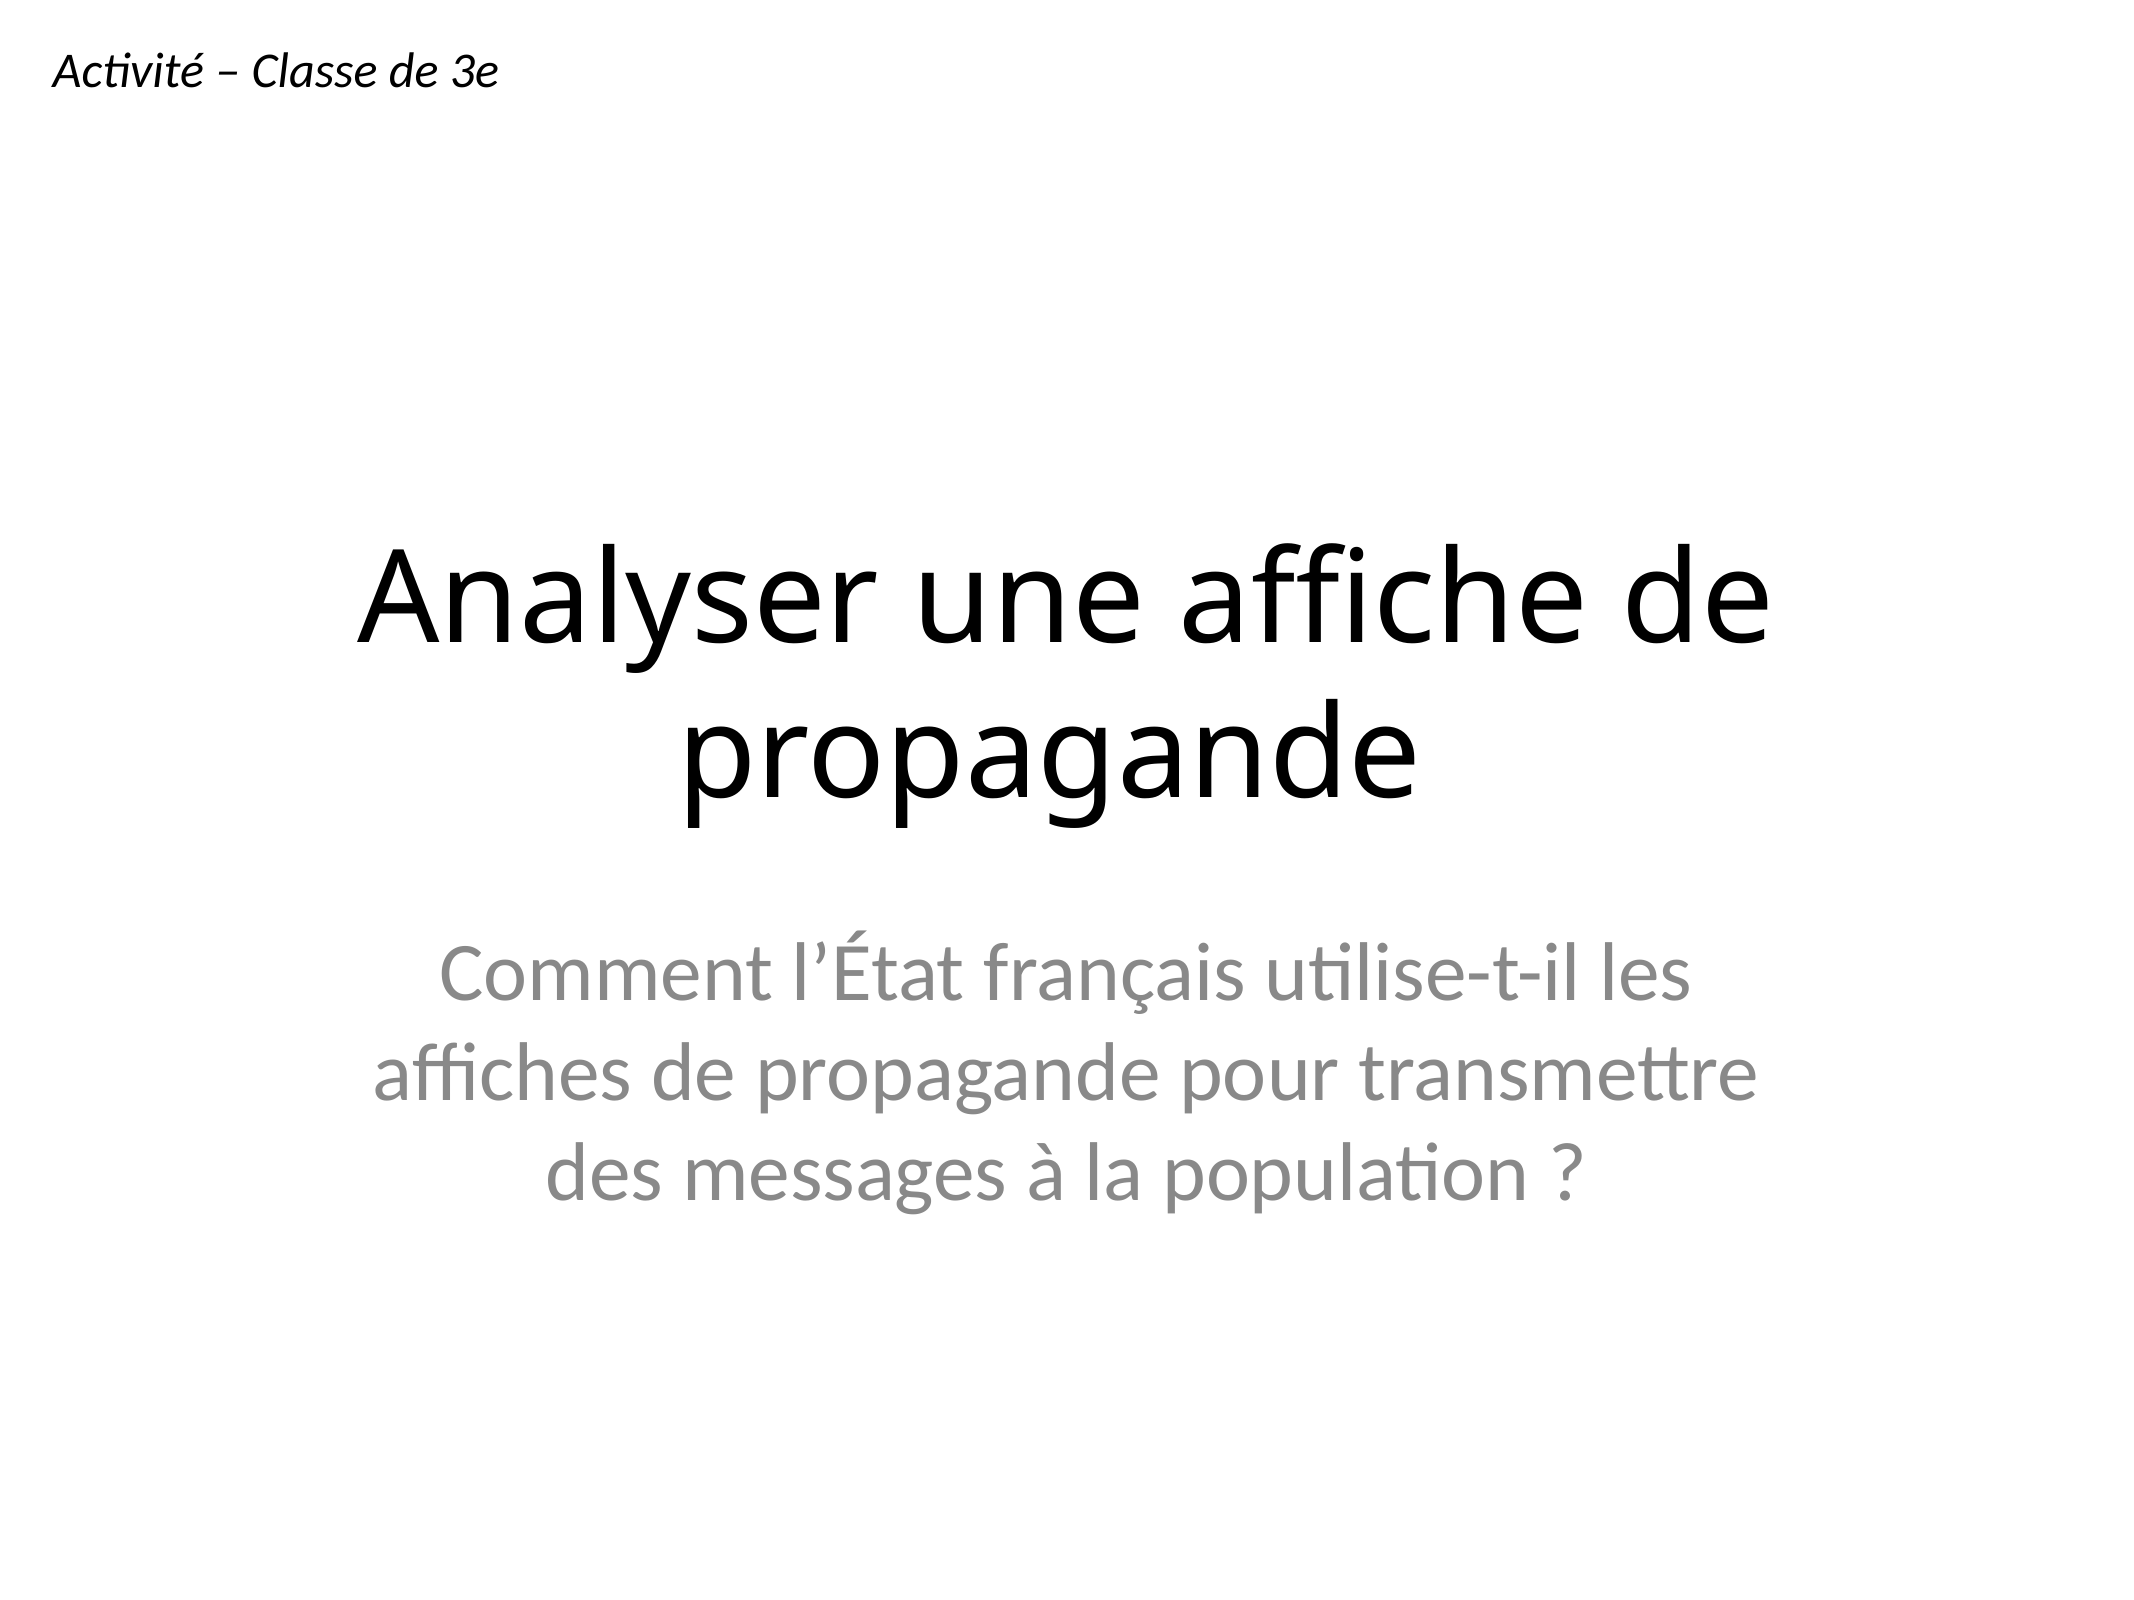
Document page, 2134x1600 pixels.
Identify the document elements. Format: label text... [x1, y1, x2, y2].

text_box Analyser une affiche de propagande [159, 502, 1974, 835]
text_box Activité – Classe de 3e [41, 26, 714, 109]
text_box Comment l’État français utilise-t-il les affiches de propagande pour transmettre des messages à la population ? [320, 906, 1814, 1229]
